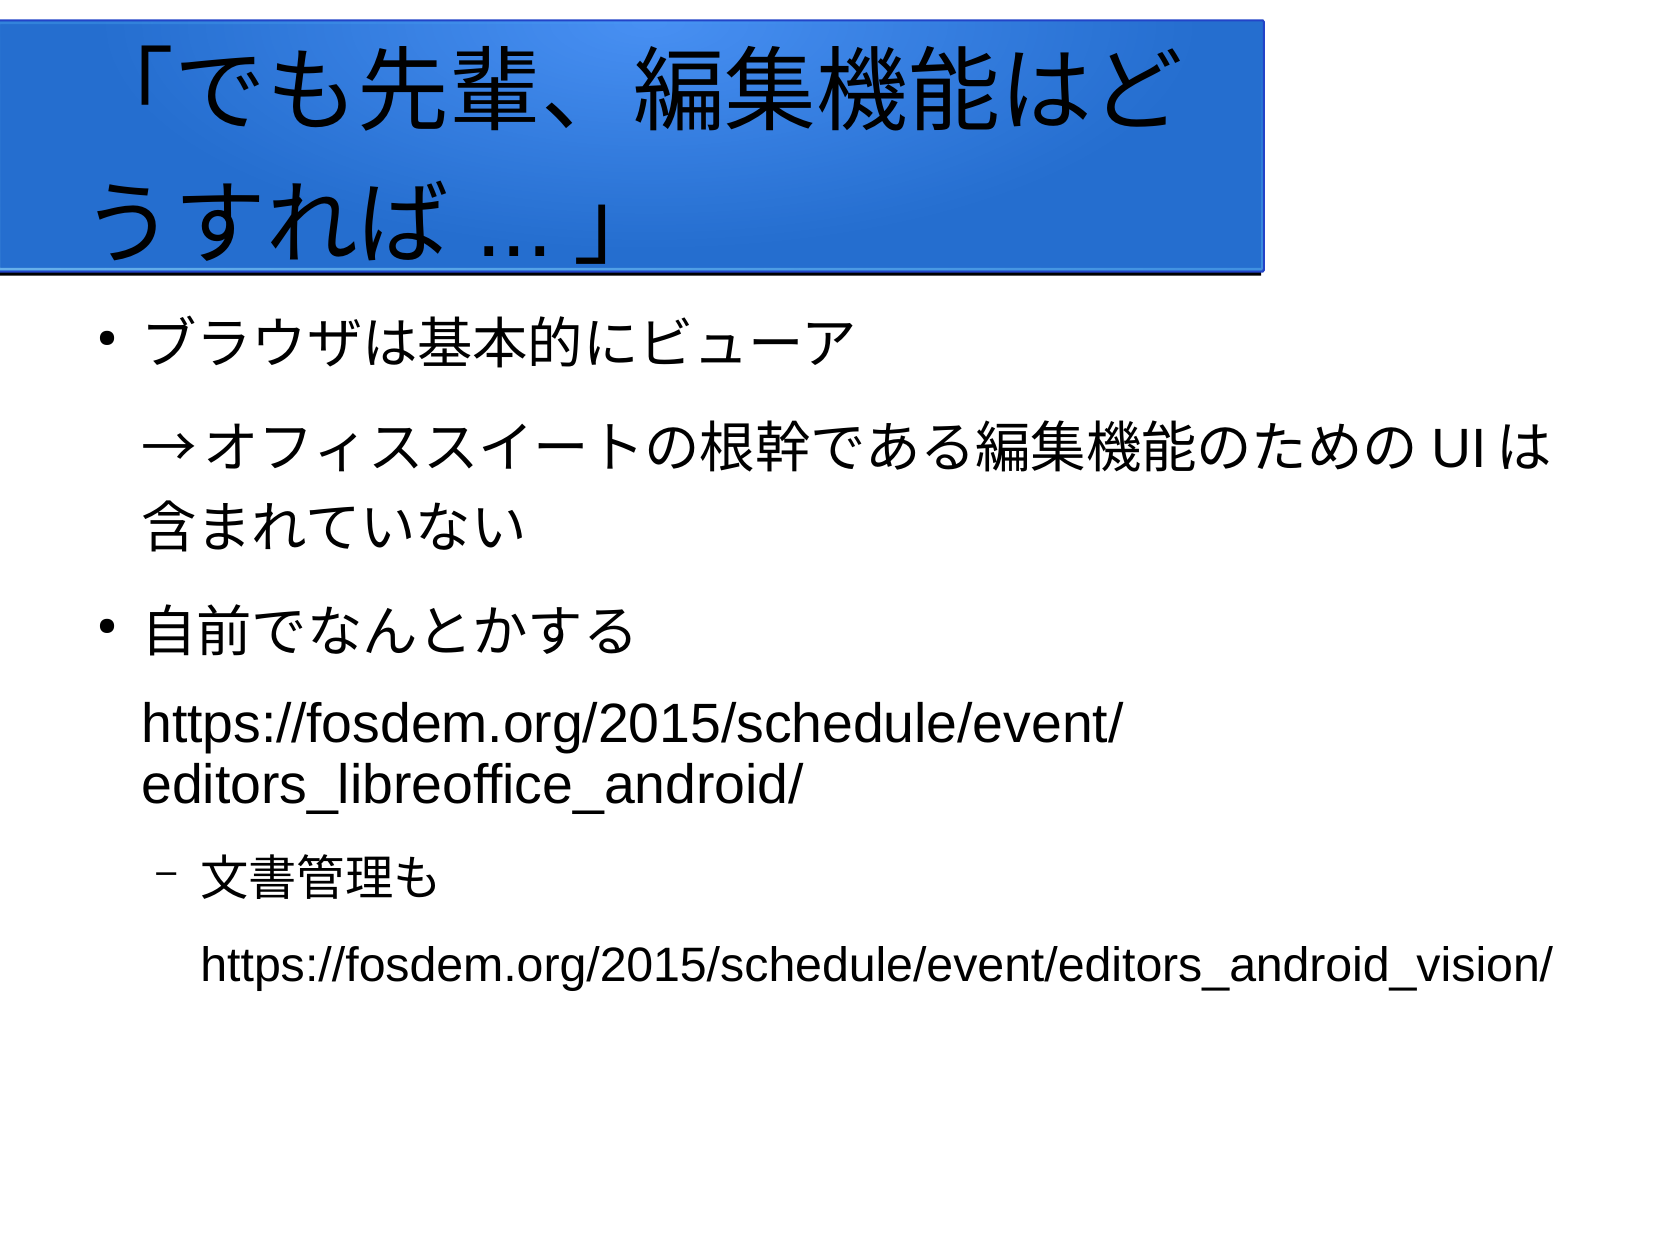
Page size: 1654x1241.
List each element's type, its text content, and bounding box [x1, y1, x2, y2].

list ブラウザは基本的にビューア → オフィススイートの根幹である編集機能のためのUIは含まれていない 自前でなんとかする https://fosdem.org/2015/schedule/event/editors_libreoffice_android/ 文書管理も https://fosdem.org/2015/schedule/event/editors_android_vision/ [82, 299, 1571, 1019]
title 「でも先輩、編集機能はどうすれば...」 [82, 47, 1235, 252]
